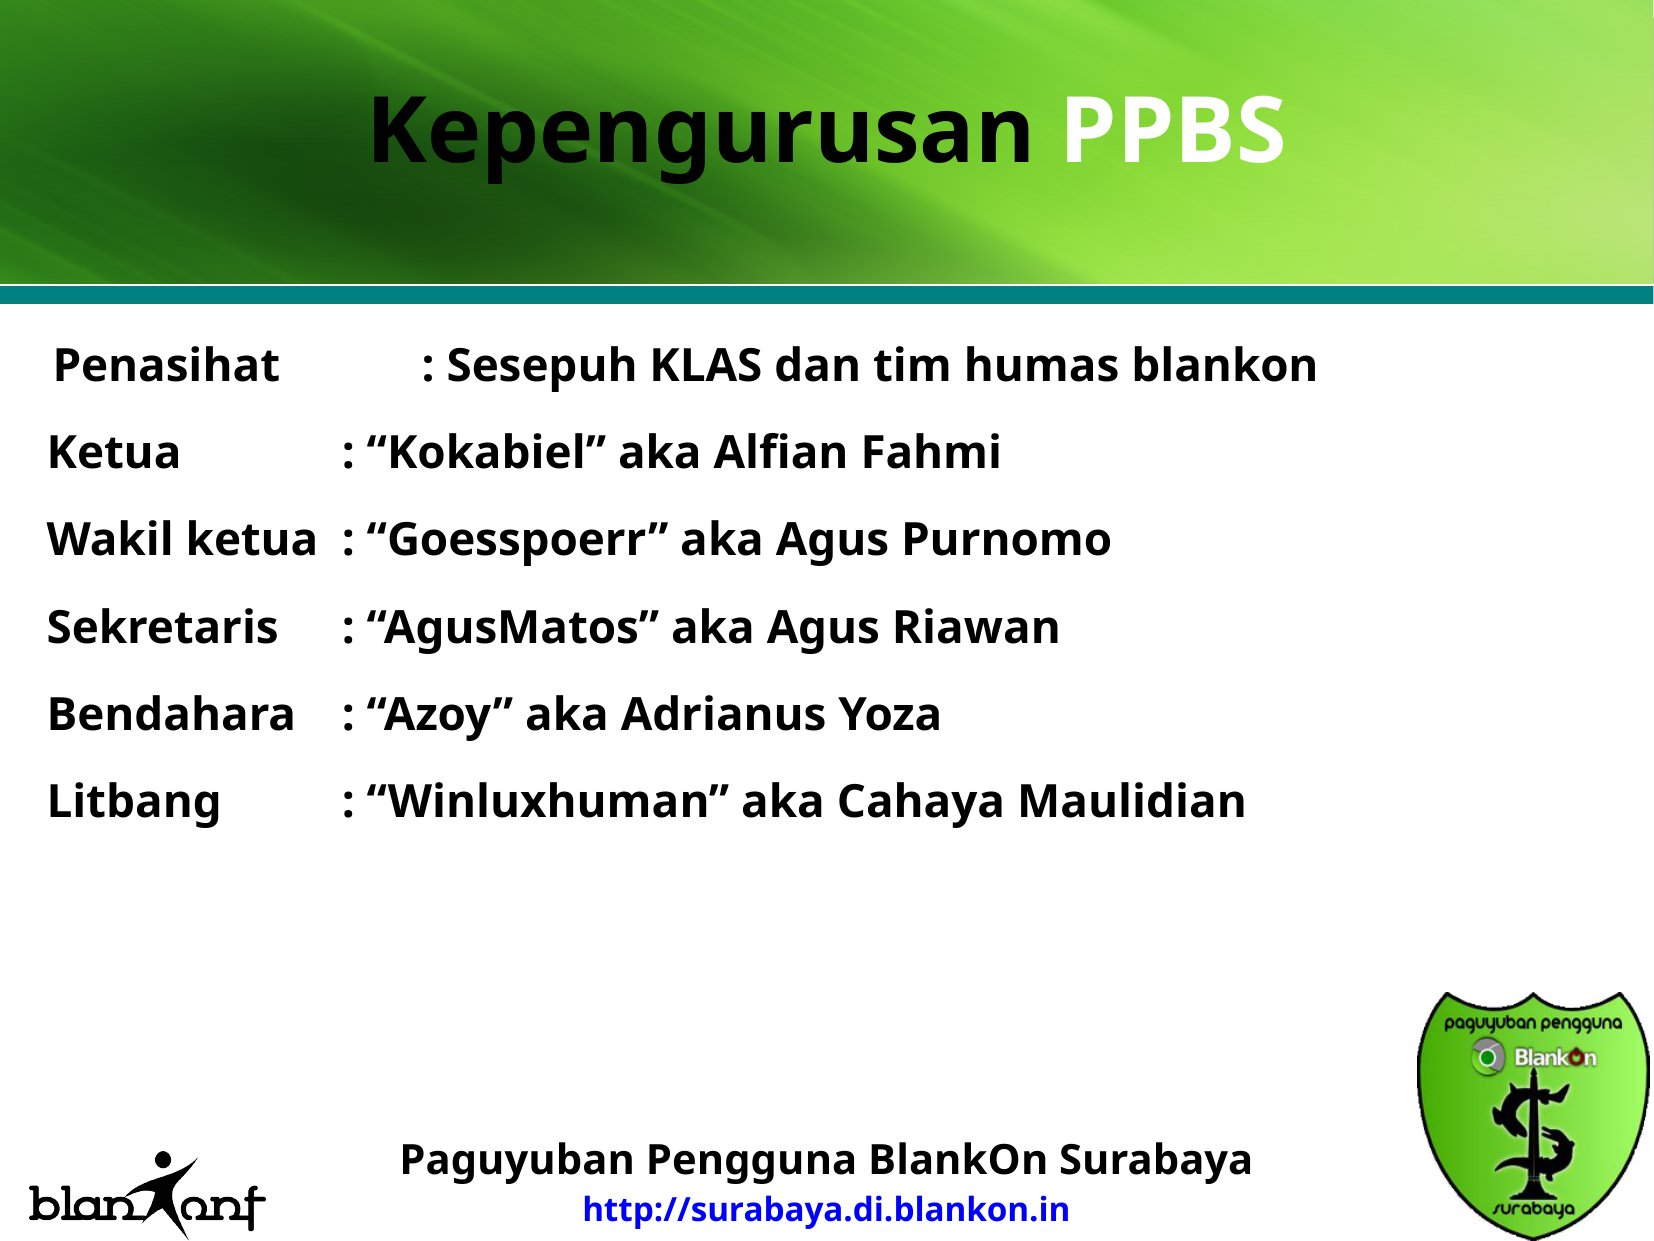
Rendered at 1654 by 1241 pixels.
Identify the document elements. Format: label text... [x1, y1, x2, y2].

text_box Penasihat : Sesepuh KLAS dan tim humas blankon Ketua : “Kokabiel” aka Alfian Fahmi Wakil ketua : “Goesspoerr” aka Agus Purnomo Sekretaris : “AgusMatos” aka Agus Riawan Bendahara : “Azoy” aka Adrianus Yoza Litbang : “Winluxhuman” aka Cahaya Maulidian [31, 324, 1595, 1093]
picture [0, 0, 1654, 284]
picture [29, 1151, 266, 1241]
text_box Paguyuban Pengguna BlankOn Surabaya http://surabaya.di.blankon.in [295, 1122, 1359, 1241]
picture [1417, 992, 1650, 1241]
